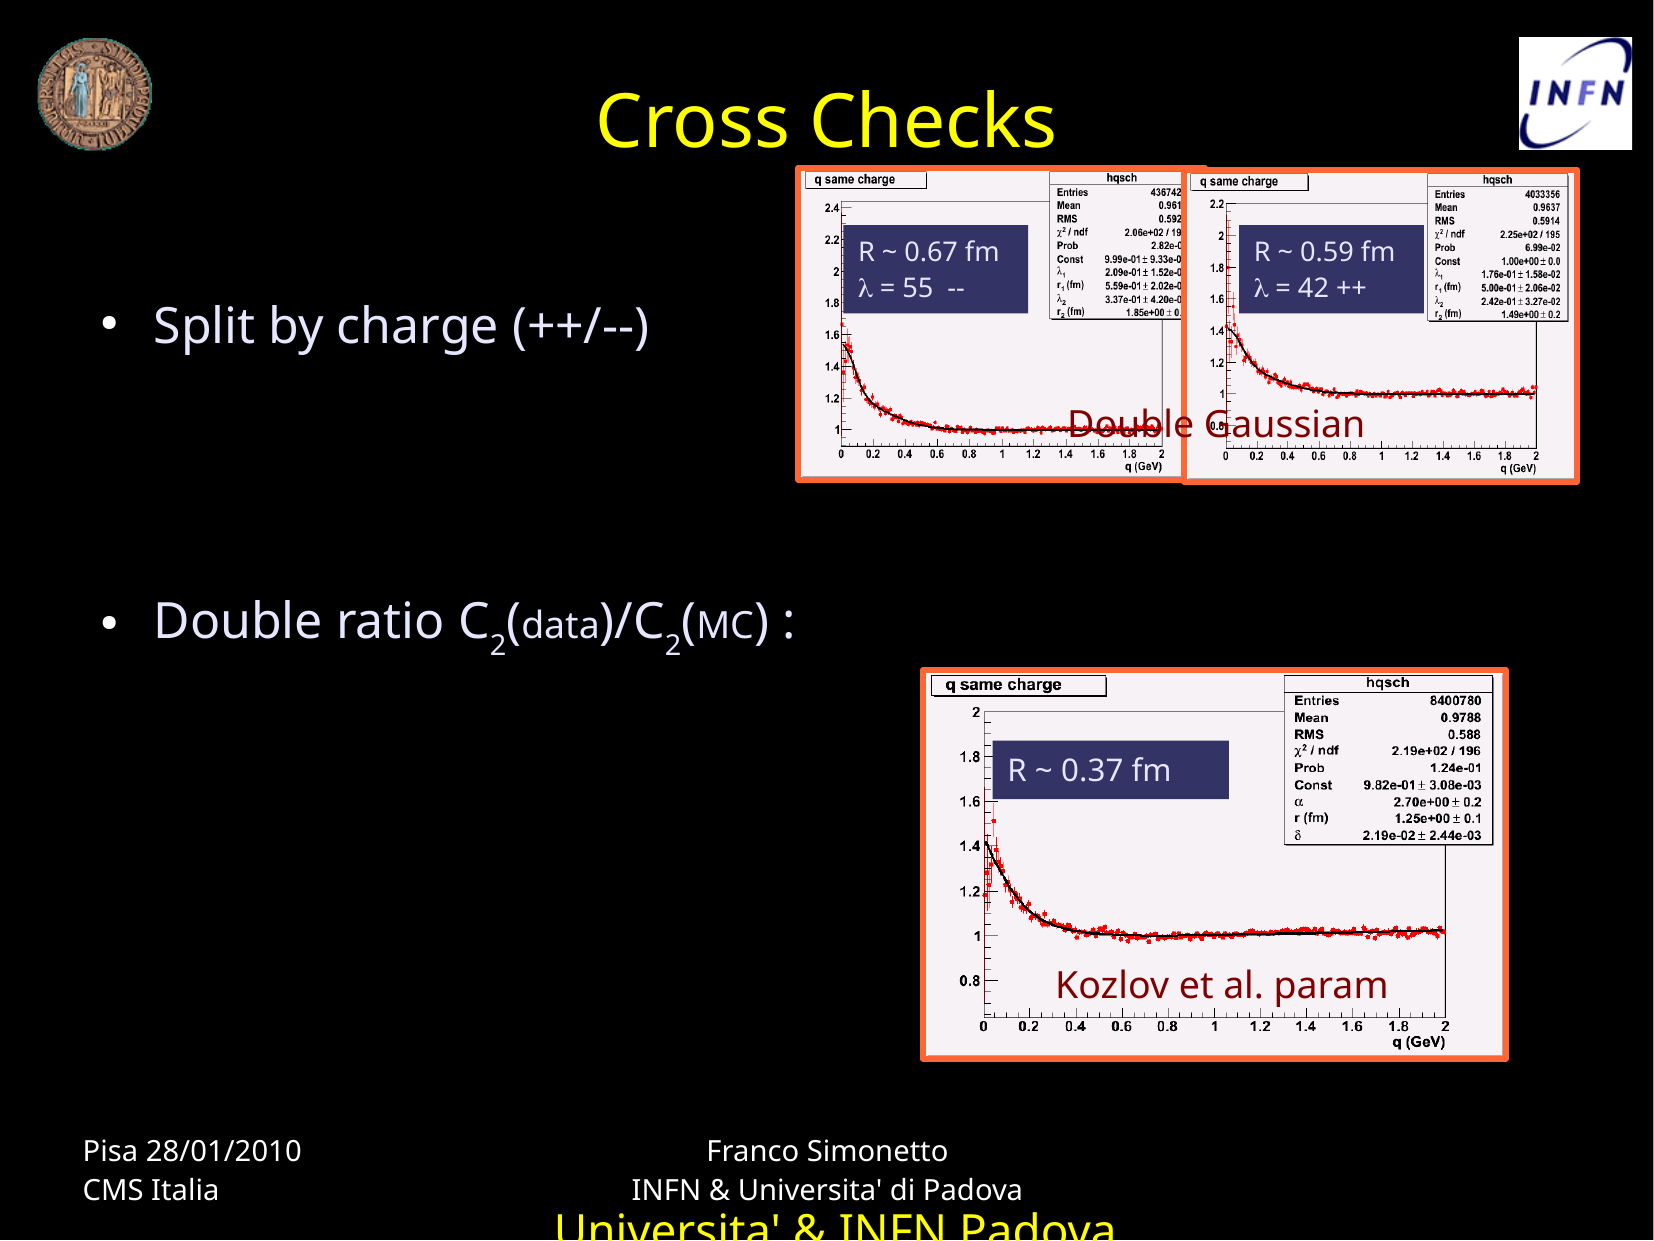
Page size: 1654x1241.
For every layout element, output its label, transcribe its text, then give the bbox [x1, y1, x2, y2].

picture [801, 170, 1181, 477]
text_box Double Gaussian [1052, 390, 1399, 450]
picture [1187, 172, 1575, 479]
title Cross Checks [82, 56, 1571, 181]
text_box Kozlov et al. param [1040, 951, 1422, 1011]
text_box R ~ 0.37 fm [992, 740, 1229, 800]
list Split by charge (++/--) [82, 289, 795, 403]
picture [37, 37, 152, 152]
picture [926, 673, 1503, 1056]
text_box R ~ 0.59 fm l = 42 ++ [1239, 225, 1424, 307]
list Double ratio C2(data)/C2(MC) : [82, 585, 1571, 698]
picture [1519, 37, 1633, 150]
text_box R ~ 0.67 fm l = 55 -- [843, 225, 1029, 307]
